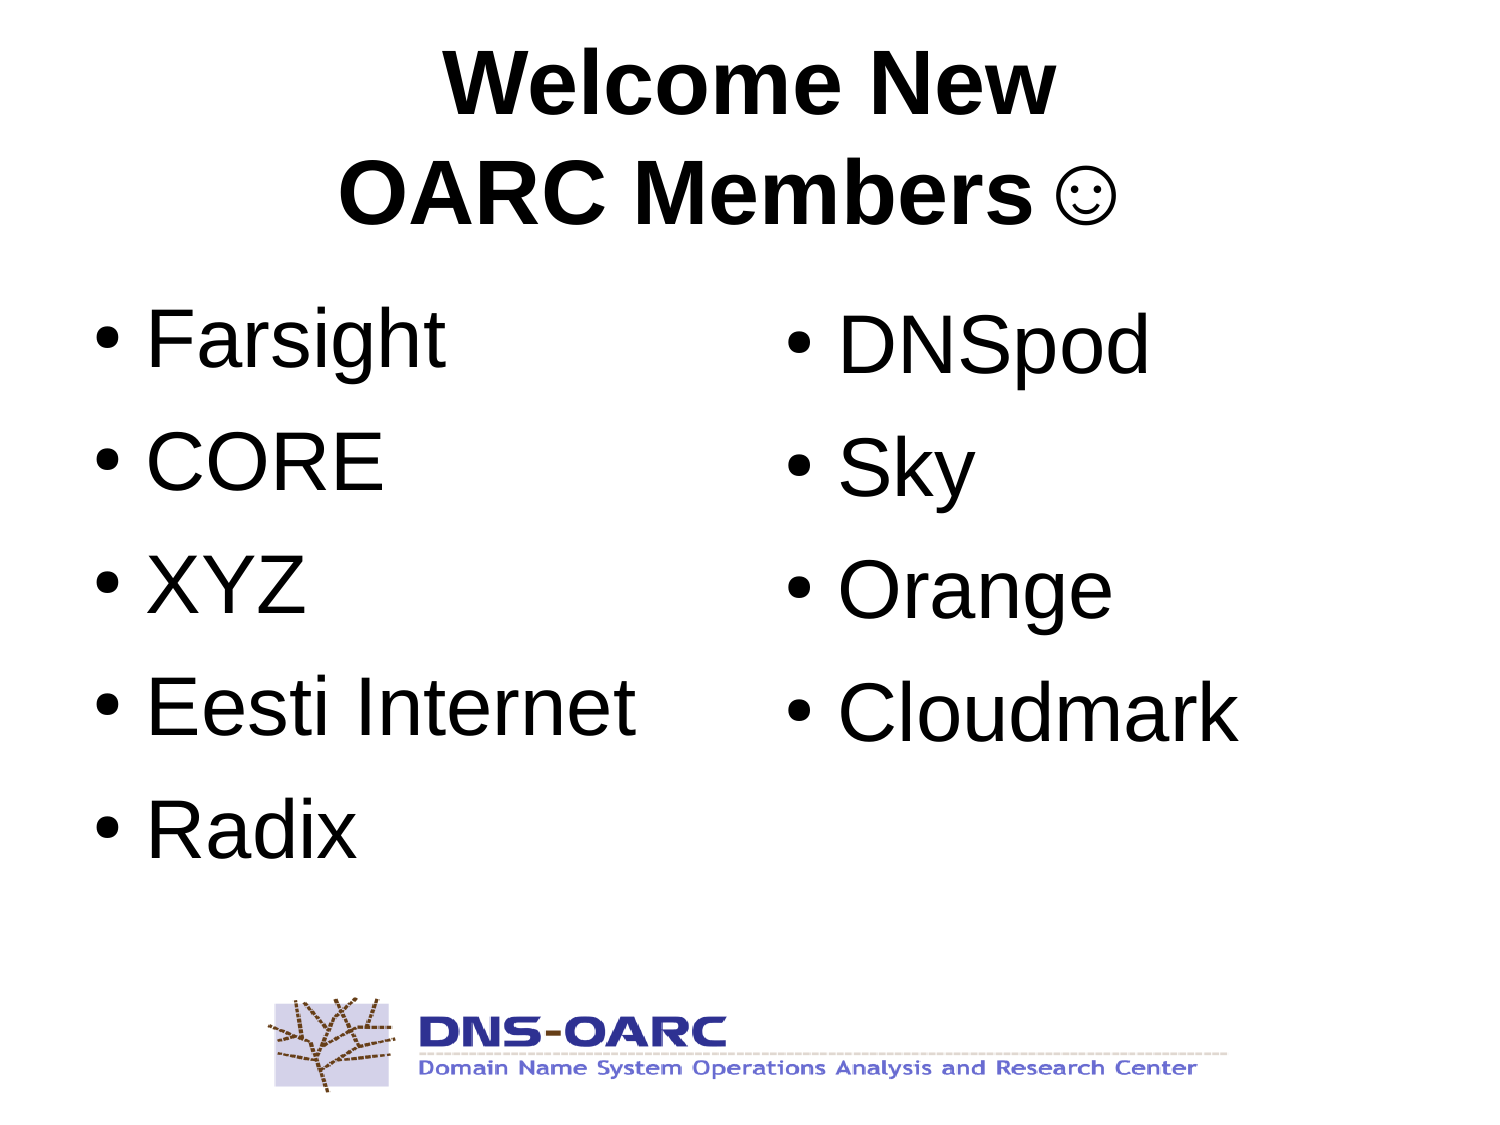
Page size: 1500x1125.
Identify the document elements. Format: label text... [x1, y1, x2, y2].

title Welcome New OARC Members☺ [75, 31, 1425, 246]
list DNSpod Sky Orange Cloudmark [766, 298, 1426, 952]
list Farsight CORE XYZ Eesti Internet Radix [75, 292, 734, 946]
picture [214, 991, 1259, 1099]
